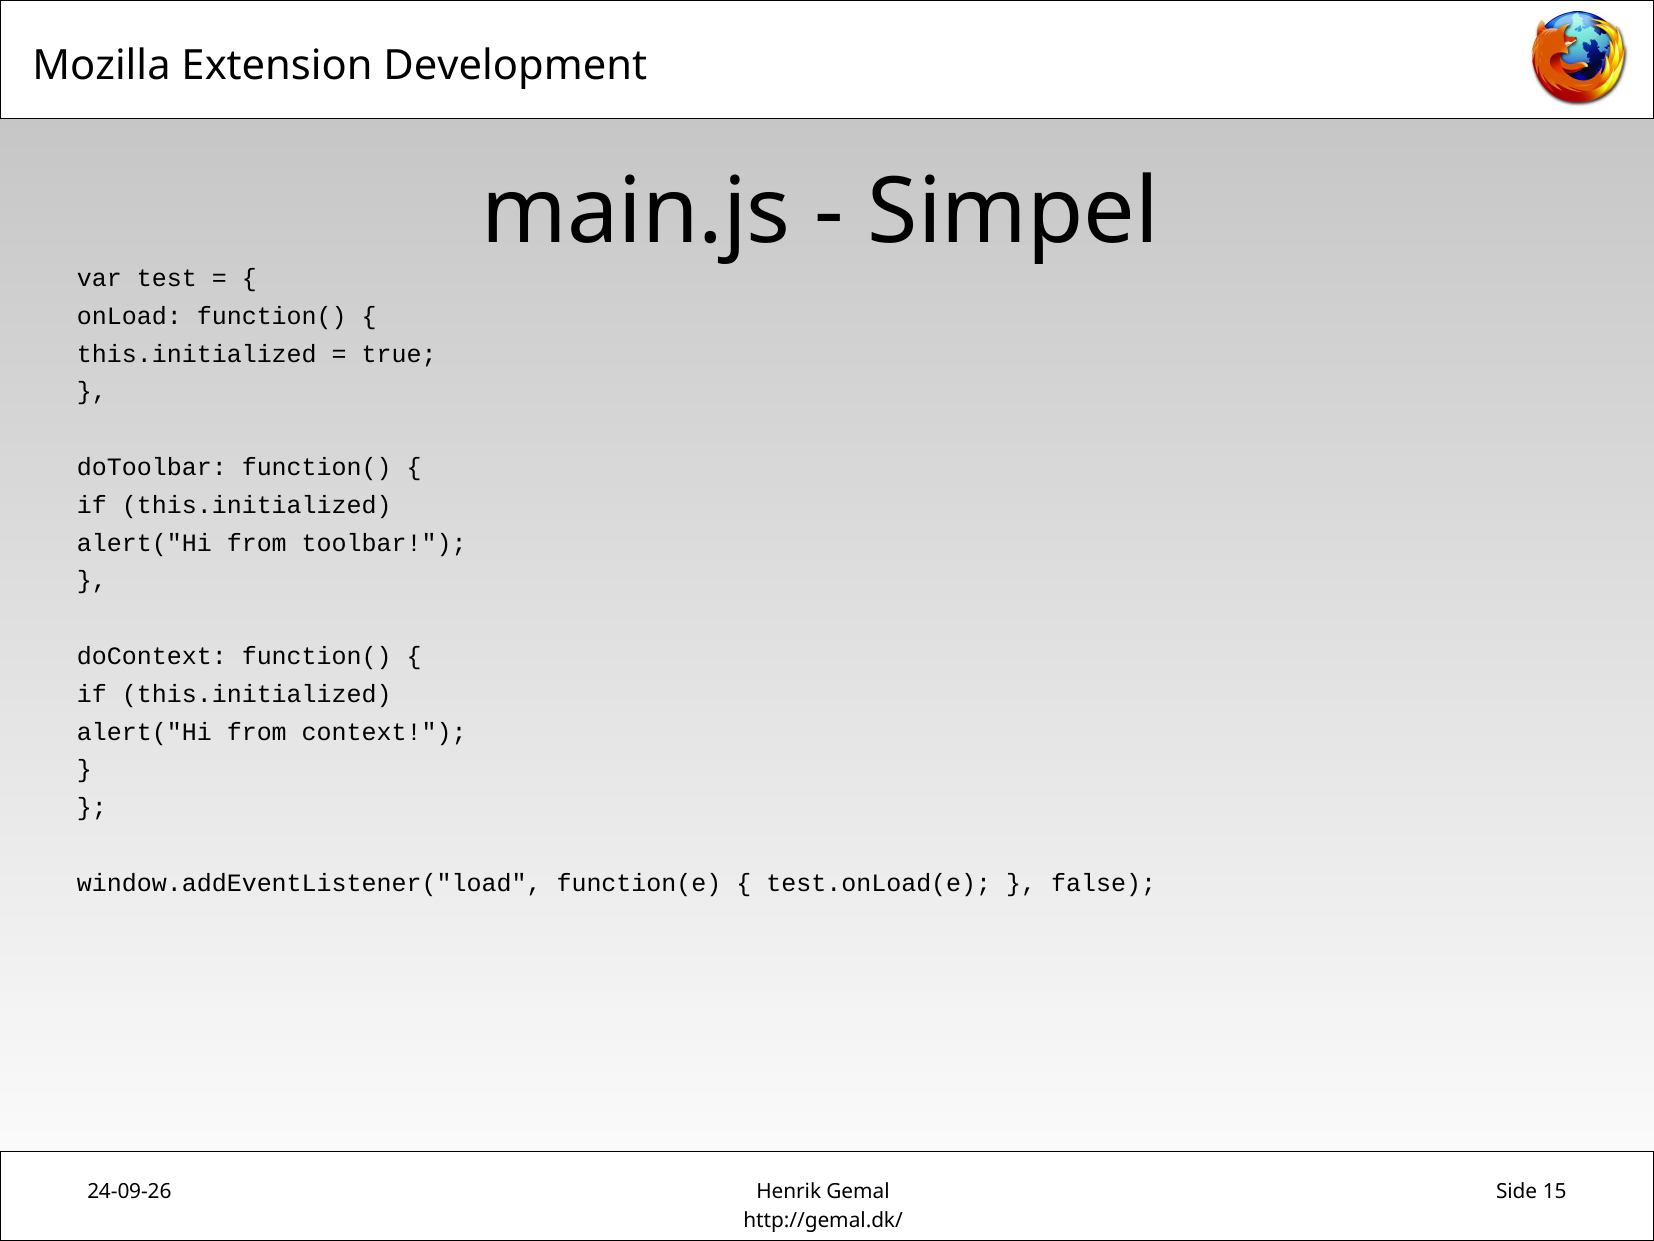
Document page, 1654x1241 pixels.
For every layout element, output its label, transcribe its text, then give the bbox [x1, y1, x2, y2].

list var test = { onLoad: function() { this.initialized = true; }, doToolbar: function() { if (this.initialized) alert("Hi from toolbar!"); }, doContext: function() { if (this.initialized) alert("Hi from context!"); } }; window.addEventListener("load", function(e) { test.onLoad(e); }, false); [59, 265, 1595, 1152]
picture [1529, 11, 1630, 108]
title main.js - Simpel [76, 147, 1565, 265]
